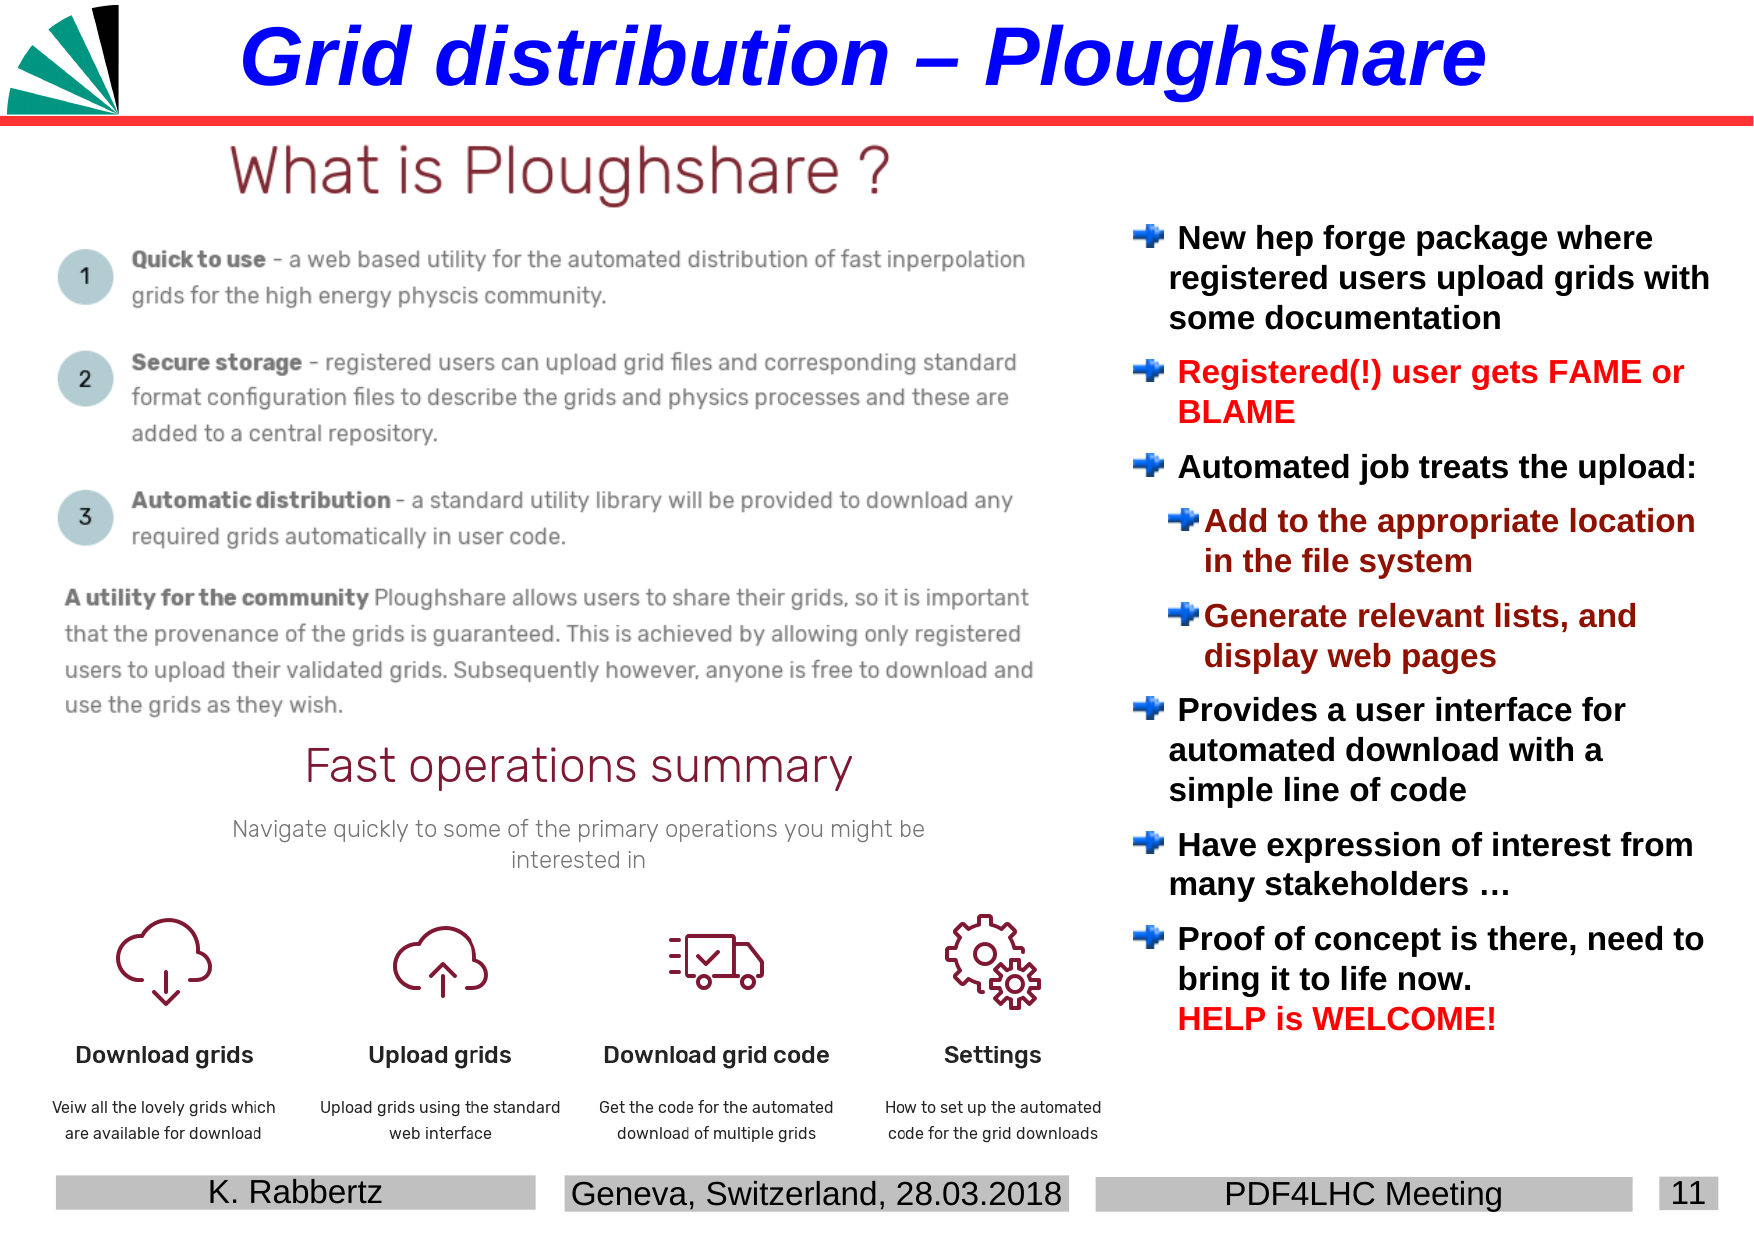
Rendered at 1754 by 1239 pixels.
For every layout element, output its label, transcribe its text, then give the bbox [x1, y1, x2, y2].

picture [1133, 453, 1164, 477]
picture [1168, 602, 1199, 626]
picture [1133, 925, 1164, 949]
picture [38, 131, 1121, 1162]
title Grid distribution – Ploughshare [123, 0, 1606, 114]
picture [1168, 508, 1199, 531]
text_box New hep forge package where registered users upload grids with some documentation Registered(!) user gets FAME or BLAME Automated job treats the upload: Add to the appropriate location in the file system Generate relevant lists, and display web pages Provides a user interface for automated download with a simple line of code Have expression of interest from many stakeholders … Proof of concept is there, need to bring it to life now. HELP is WELCOME! [1133, 216, 1718, 1068]
picture [1133, 359, 1164, 382]
picture [7, 5, 119, 116]
picture [1133, 831, 1164, 854]
picture [1133, 696, 1164, 720]
picture [1133, 224, 1164, 248]
